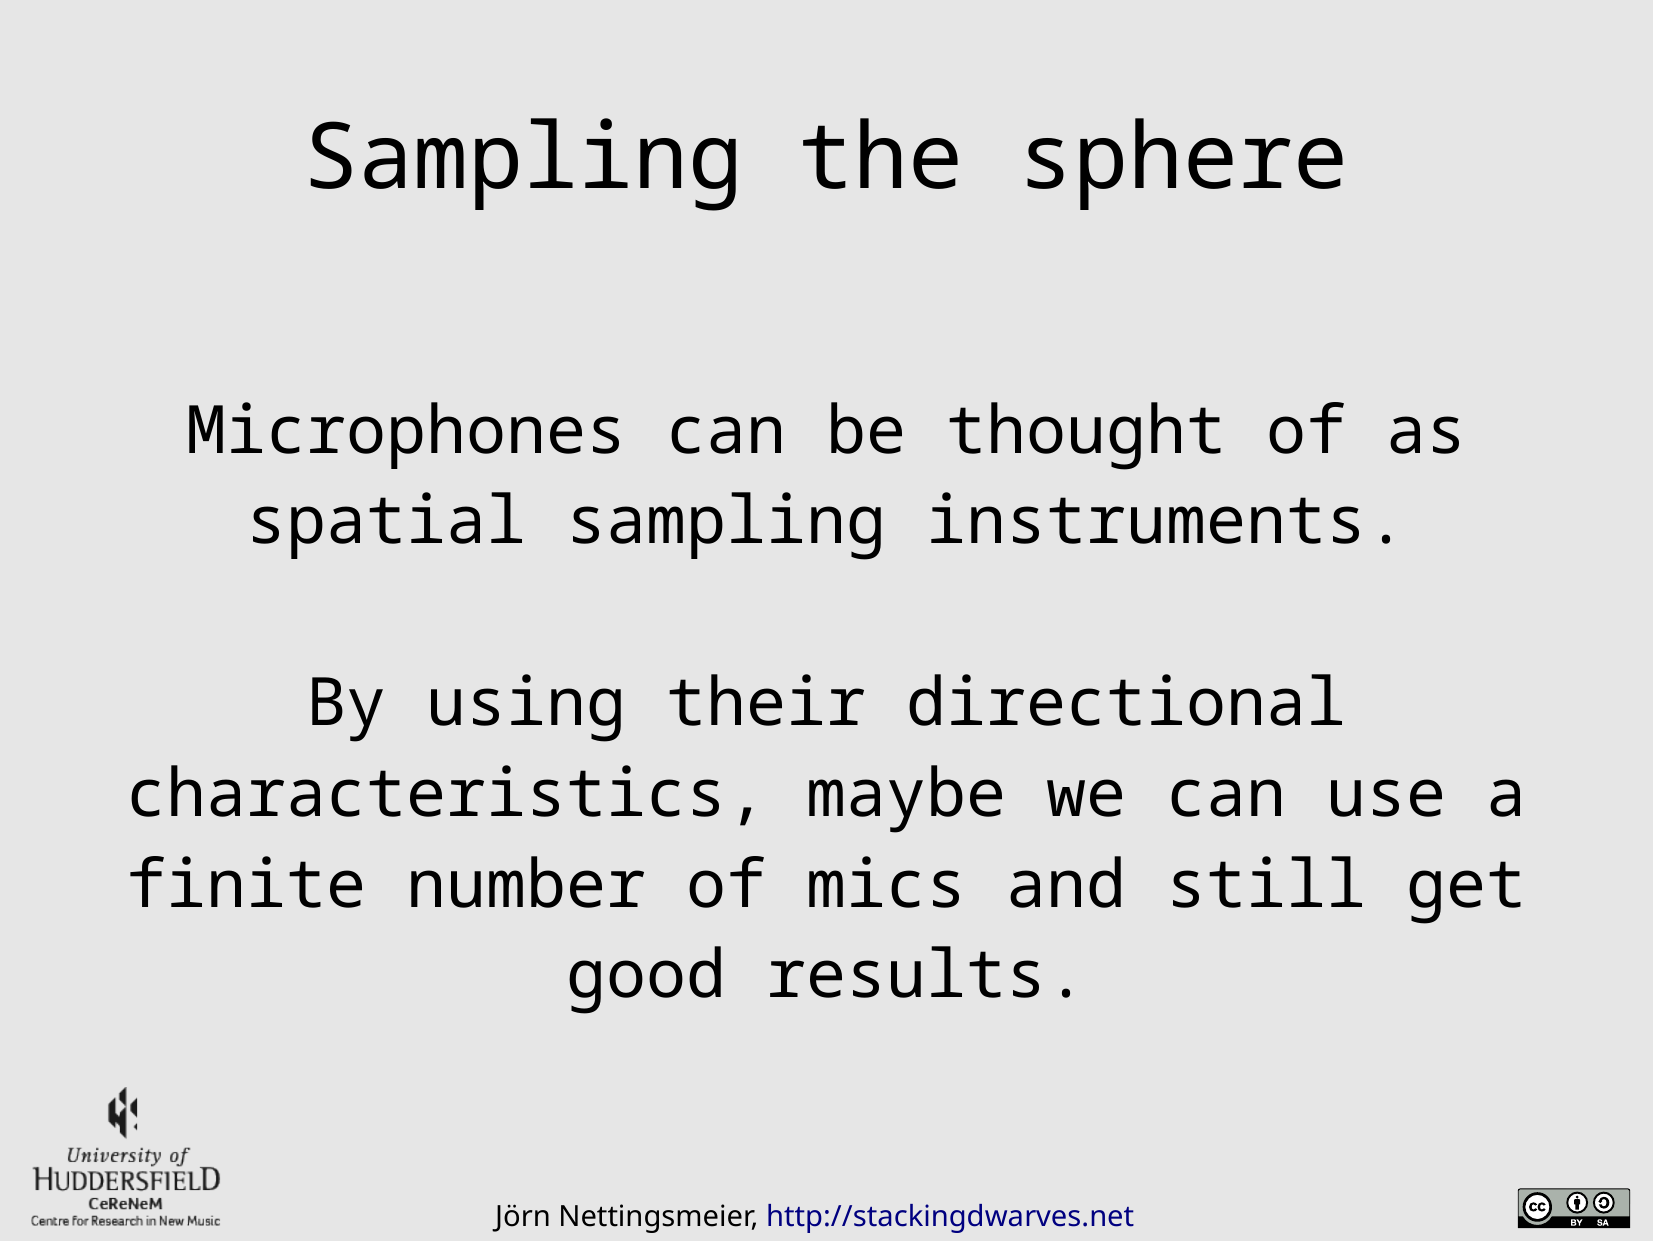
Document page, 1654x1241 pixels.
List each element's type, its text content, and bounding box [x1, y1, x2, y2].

picture [31, 1087, 222, 1229]
title Sampling the sphere [82, 49, 1571, 257]
subtitle Microphones can be thought of as spatial sampling instruments. By using their directional characteristics, maybe we can use a finite number of mics and still get good results. [82, 290, 1571, 1109]
